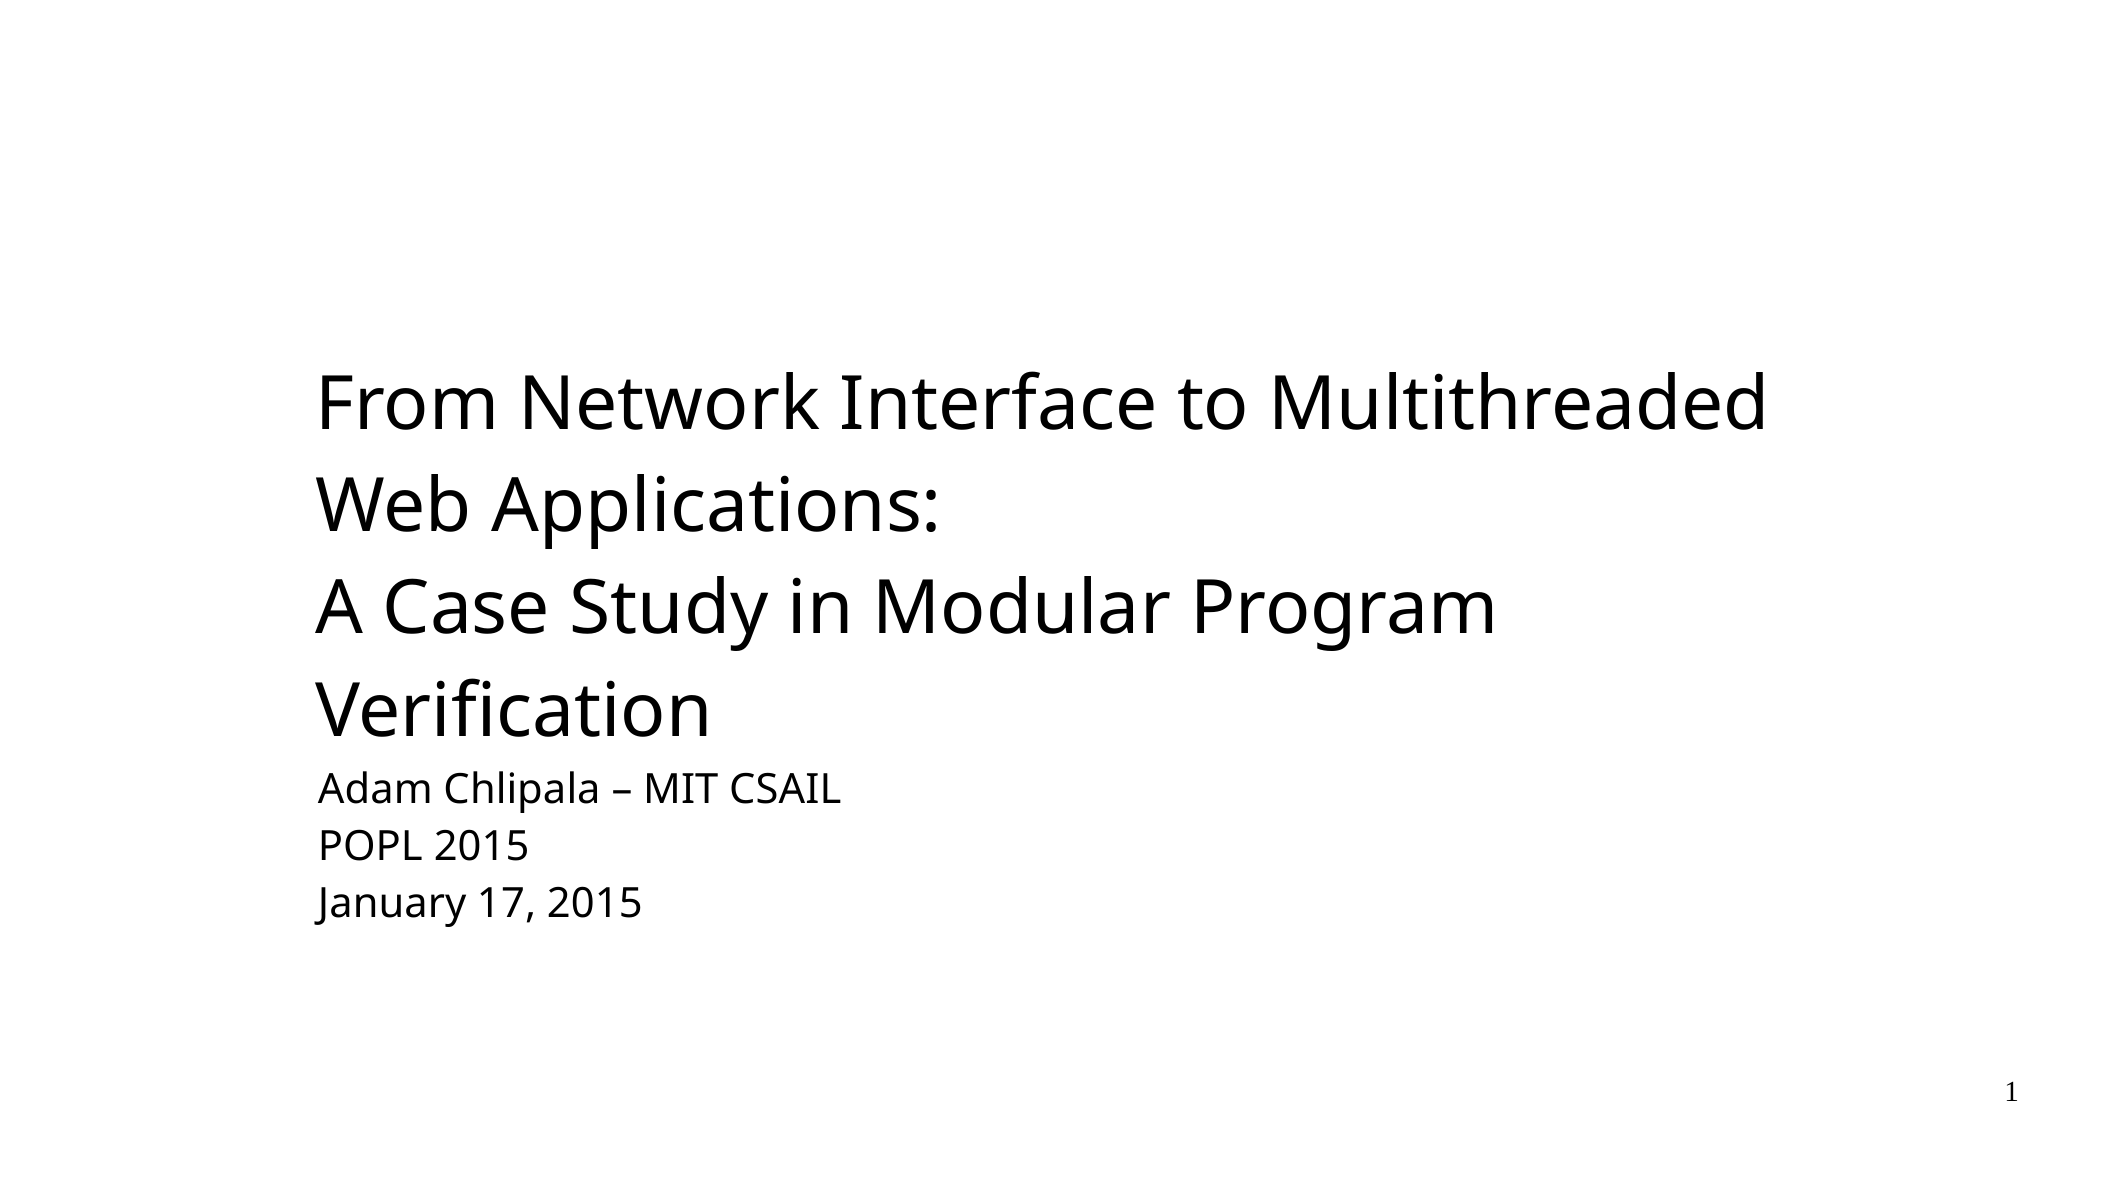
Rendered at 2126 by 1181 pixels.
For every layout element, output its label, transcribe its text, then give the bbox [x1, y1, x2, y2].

text_box From Network Interface to Multithreaded Web Applications: A Case Study in Modular Program Verification [300, 341, 1834, 707]
text_box Adam Chlipala – MIT CSAIL POPL 2015 January 17, 2015 [303, 751, 1789, 914]
